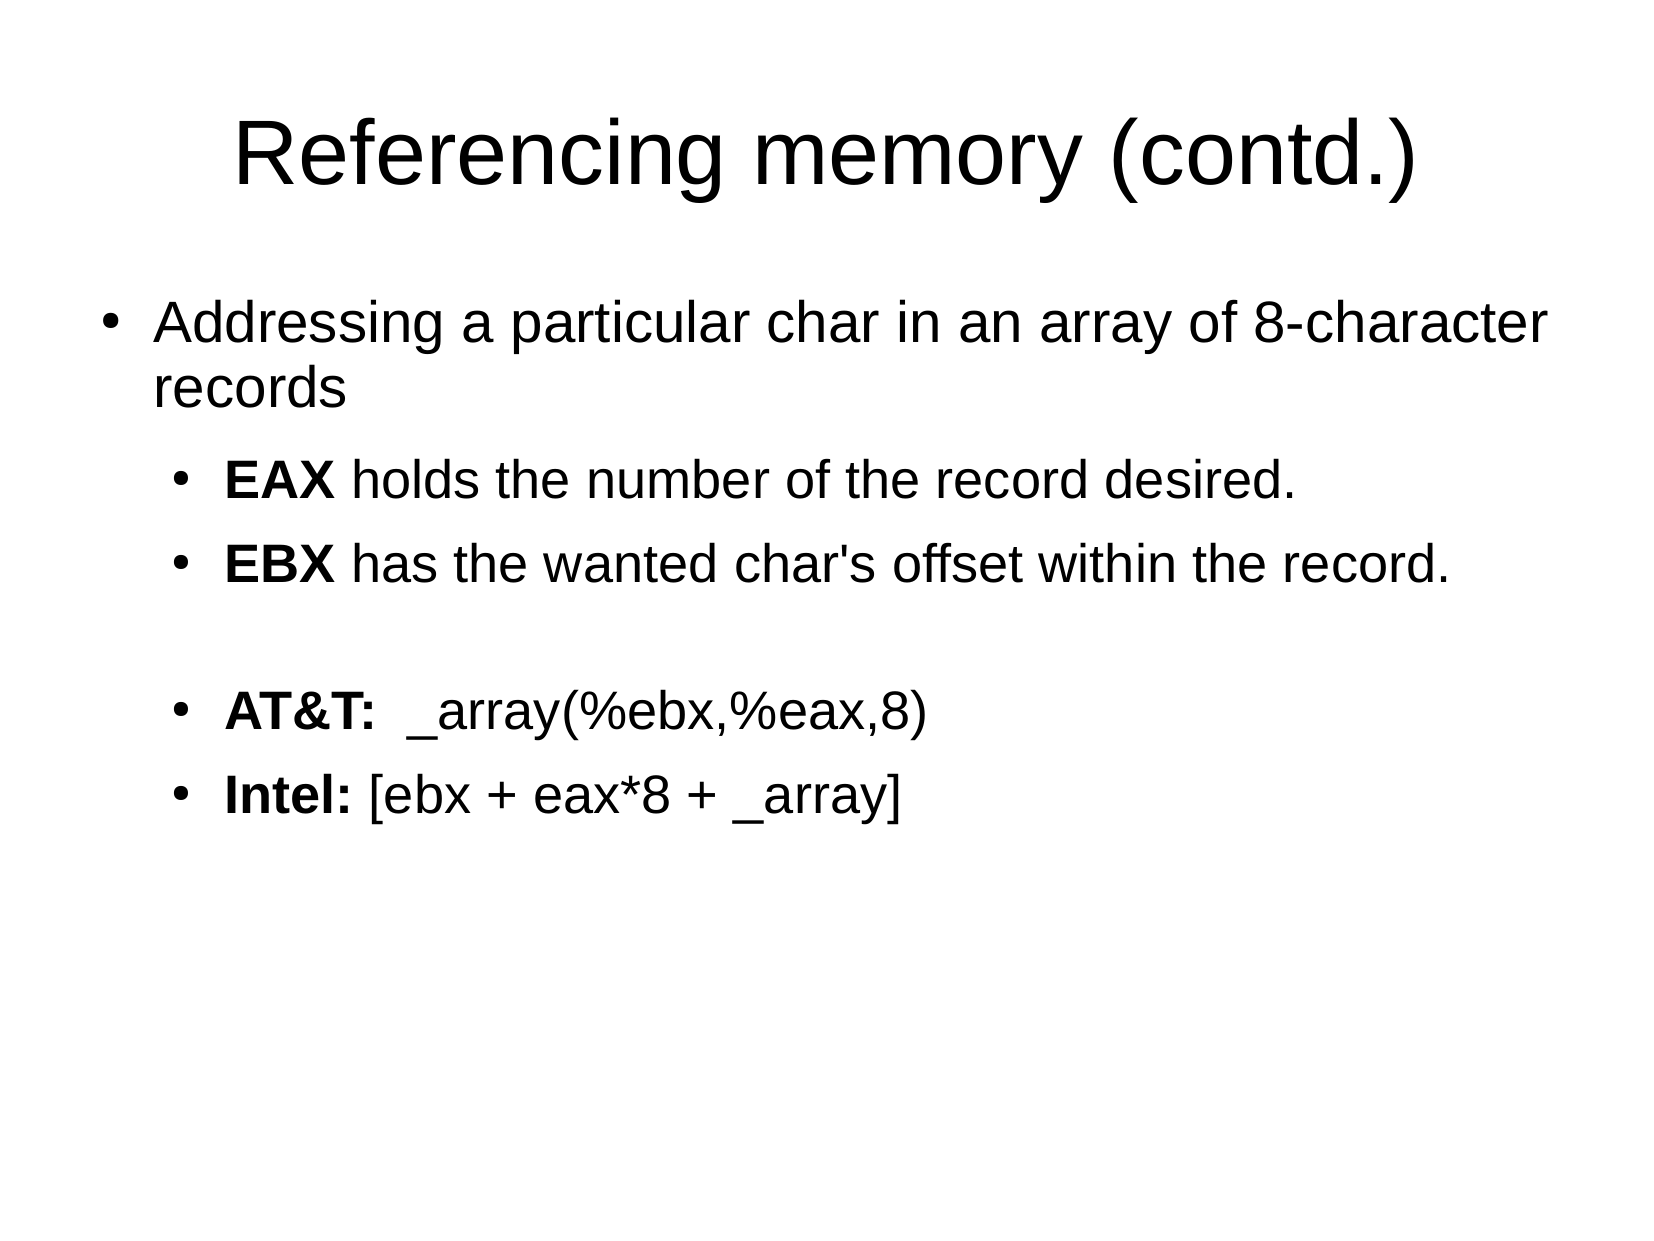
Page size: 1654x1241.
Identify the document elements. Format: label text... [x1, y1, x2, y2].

title Referencing memory (contd.) [82, 49, 1571, 257]
list Addressing a particular char in an array of 8-character records EAX holds the number of the record desired. EBX has the wanted char's offset within the record. AT&T: _array(%ebx,%eax,8) Intel: [ebx + eax*8 + _array] [82, 290, 1571, 1109]
